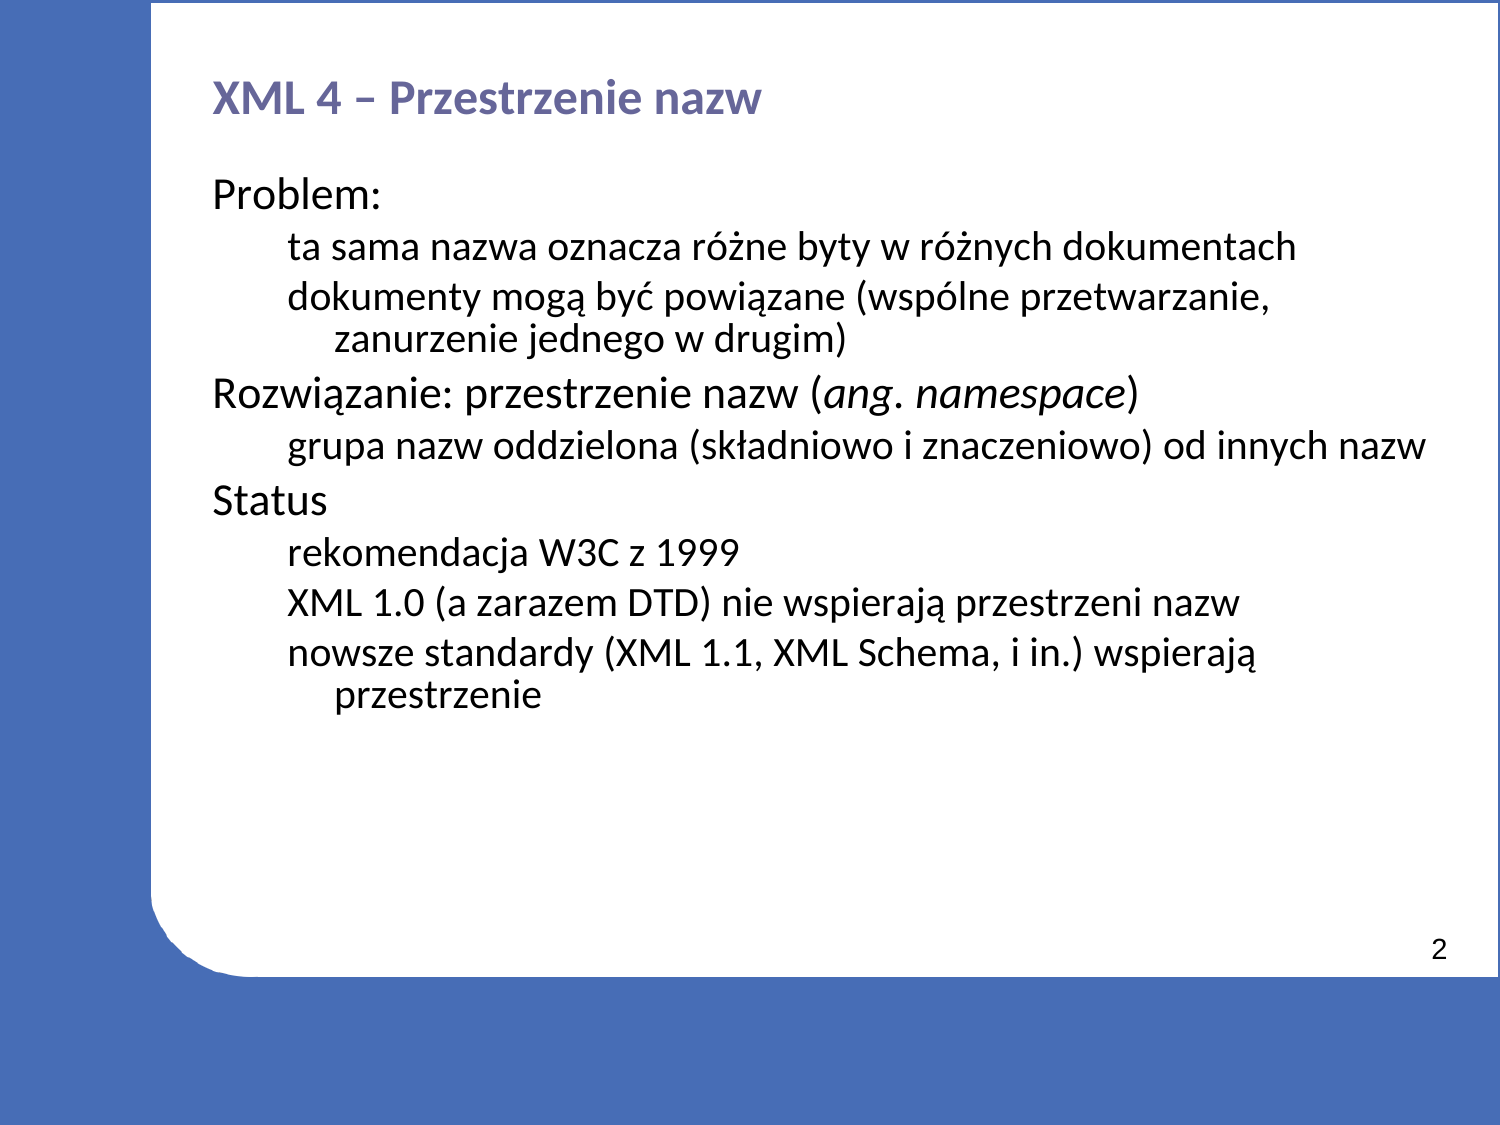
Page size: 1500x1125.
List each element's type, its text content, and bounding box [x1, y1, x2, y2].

list Problem: ta sama nazwa oznacza różne byty w różnych dokumentach dokumenty mogą być powiązane (wspólne przetwarzanie, zanurzenie jednego w drugim) Rozwiązanie: przestrzenie nazw (ang. namespace) grupa nazw oddzielona (składniowo i znaczeniowo) od innych nazw Status rekomendacja W3C z 1999 XML 1.0 (a zarazem DTD) nie wspierają przestrzeni nazw nowsze standardy (XML 1.1, XML Schema, i in.) wspierają przestrzenie [212, 174, 1448, 926]
picture [0, 0, 1500, 1125]
title XML 4 – Przestrzenie nazw [212, 32, 1447, 171]
